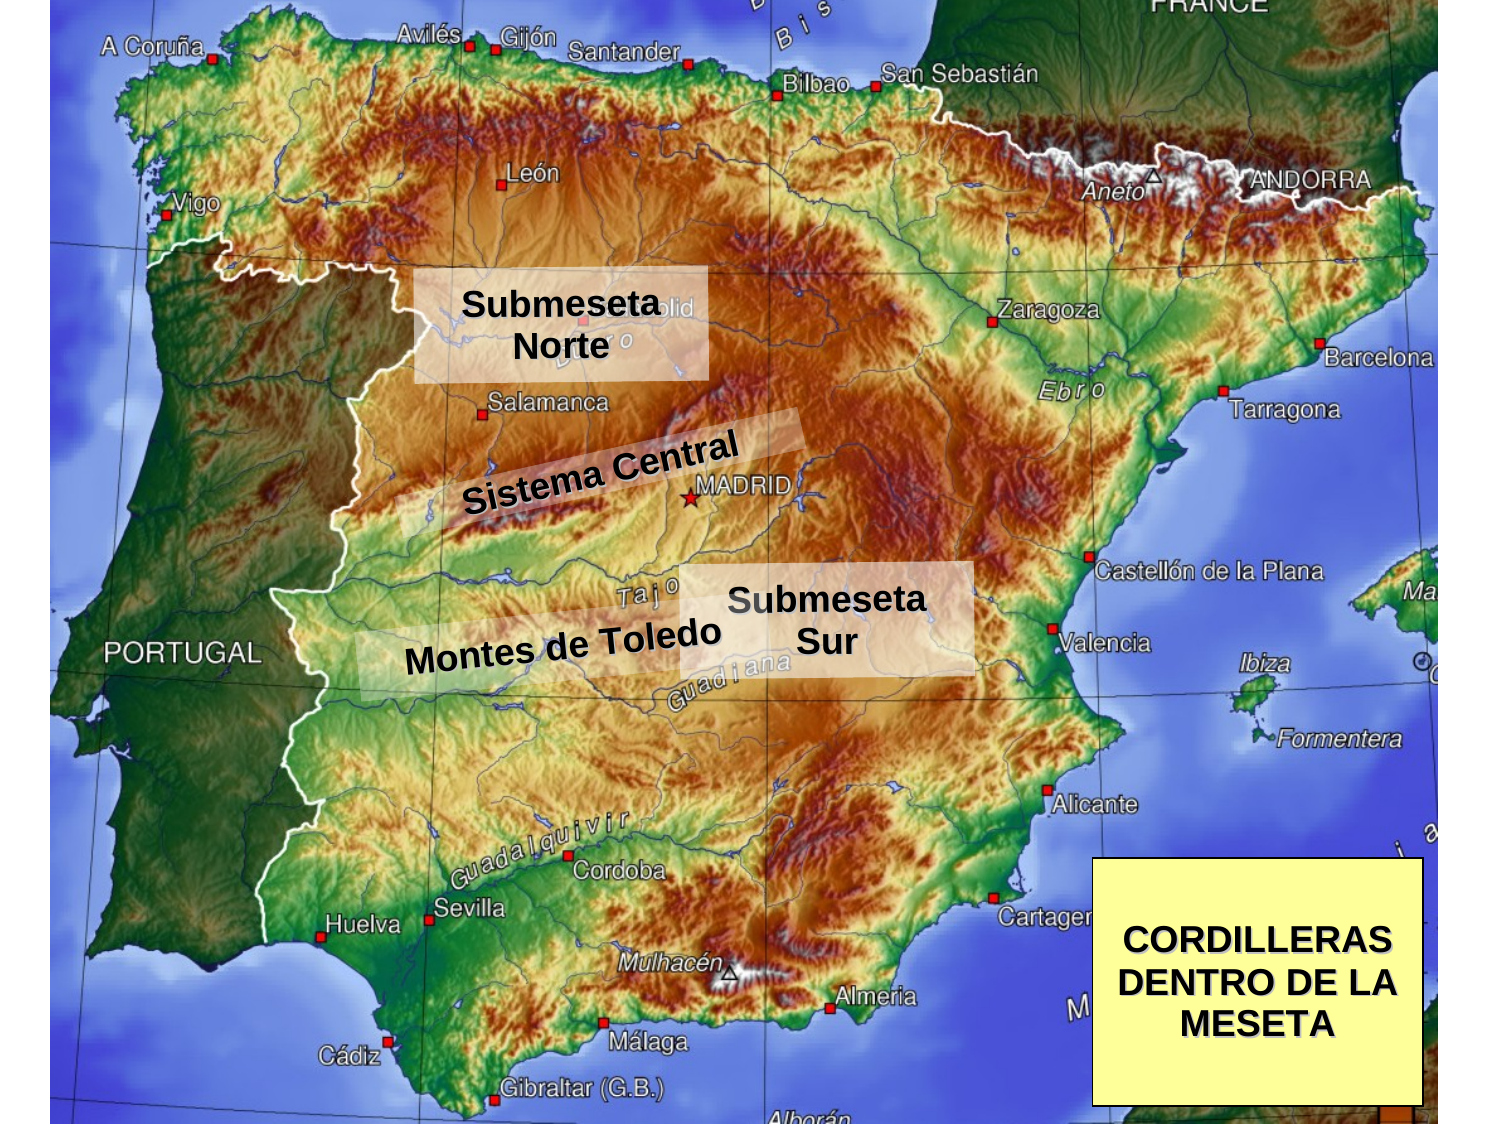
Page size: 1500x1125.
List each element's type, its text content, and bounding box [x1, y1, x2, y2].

text_box Submeseta Sur [679, 560, 975, 680]
text_box CORDILLERAS DENTRO DE LA MESETA [1092, 857, 1424, 1106]
text_box Montes de Toledo [354, 590, 773, 702]
text_box Submeseta Norte [413, 265, 710, 384]
text_box Sistema Central [394, 406, 807, 539]
picture [50, 0, 1438, 1124]
